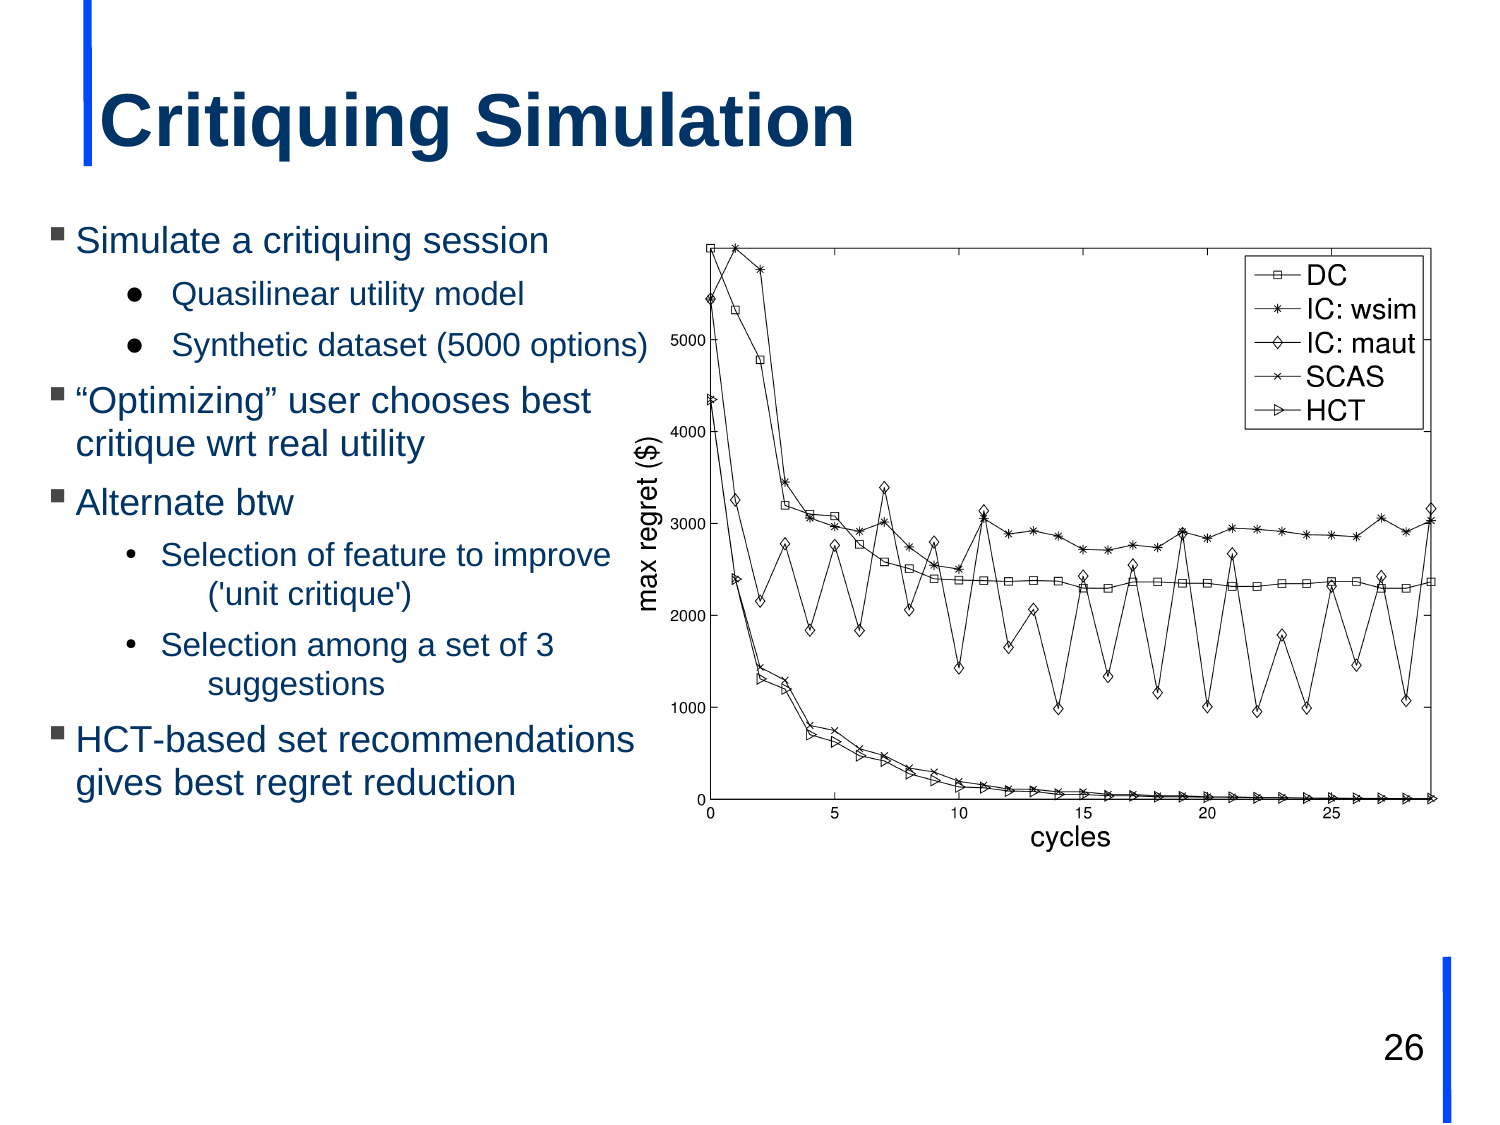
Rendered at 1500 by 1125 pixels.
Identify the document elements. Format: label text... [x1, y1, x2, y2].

list Simulate a critiquing session Quasilinear utility model Synthetic dataset (5000 options) “Optimizing” user chooses best critique wrt real utility Alternate btw Selection of feature to improve ('unit critique') Selection among a set of 3 suggestions HCT-based set recommendations gives best regret reduction [47, 217, 650, 1016]
picture [650, 230, 1443, 857]
title Critiquing Simulation [99, 24, 1438, 213]
